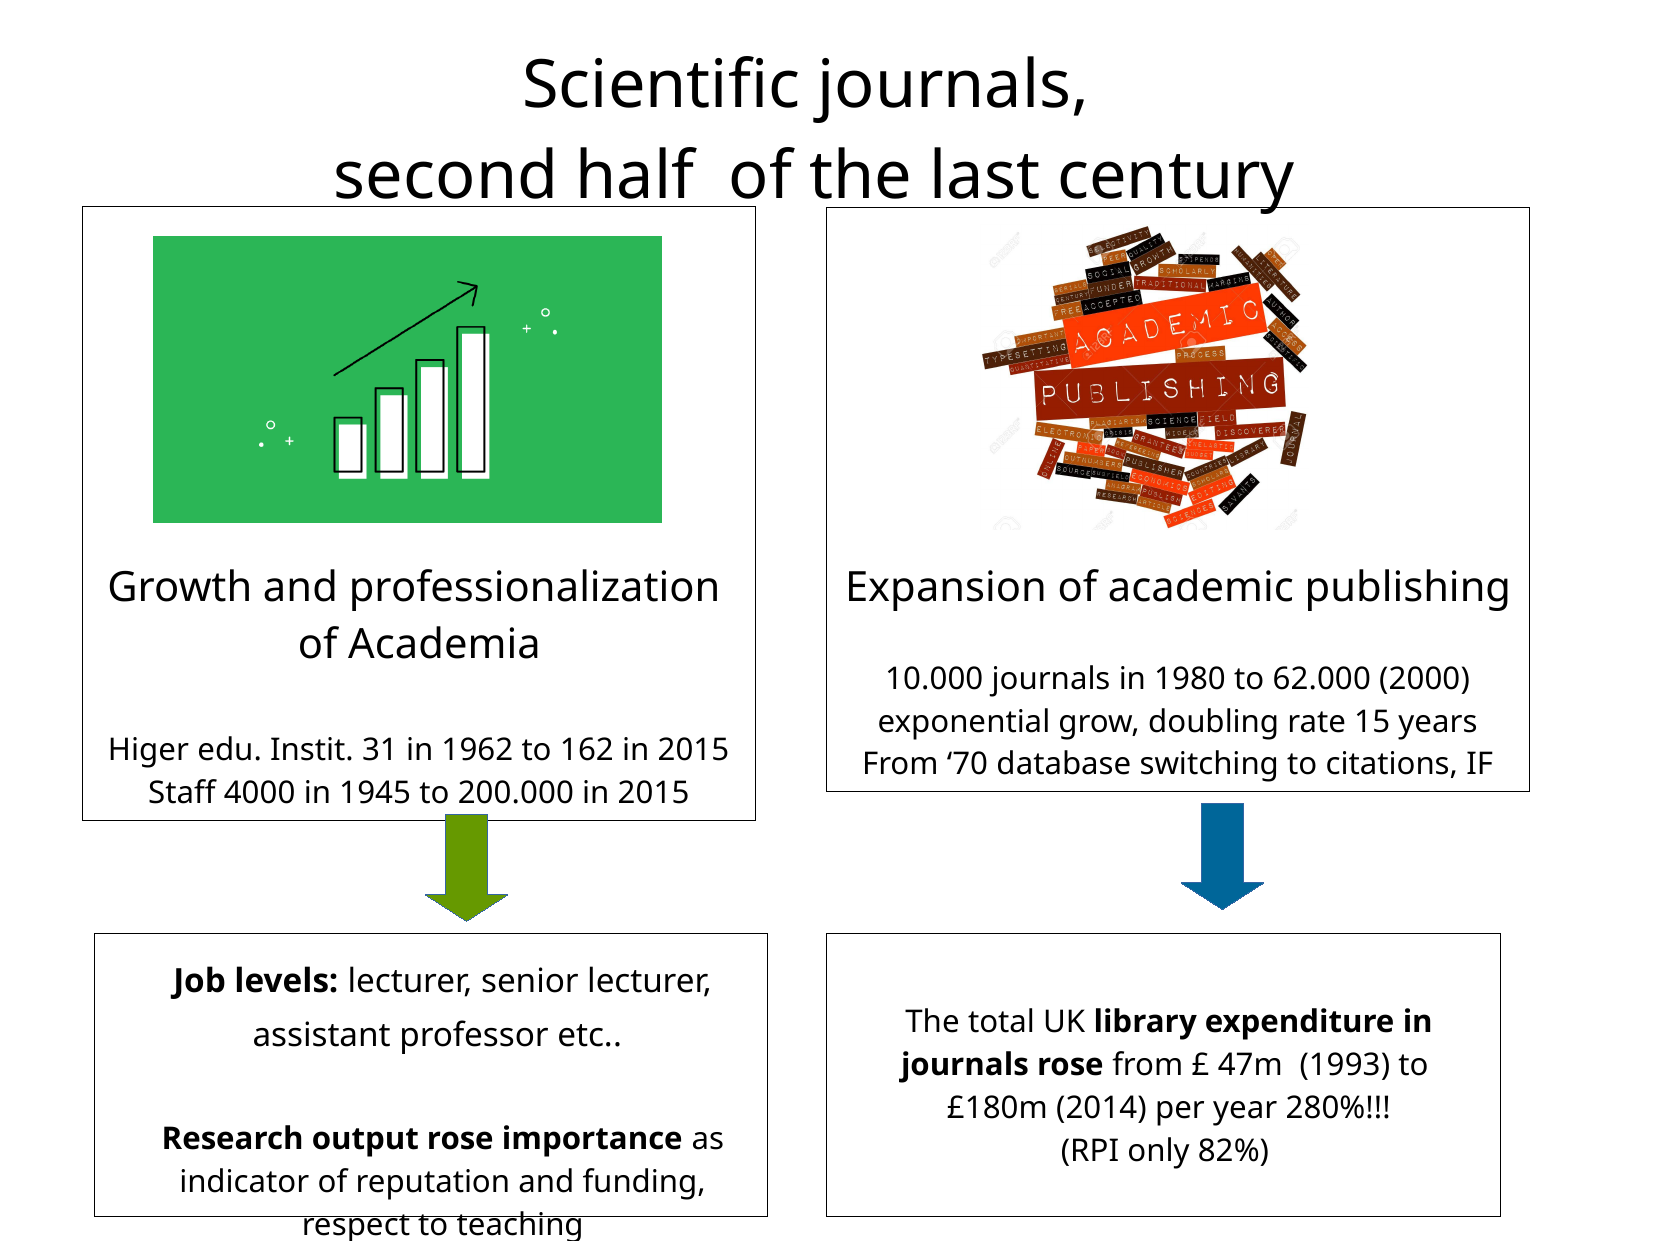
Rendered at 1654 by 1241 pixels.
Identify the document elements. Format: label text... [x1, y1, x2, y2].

text_box Growth and professionalization of Academia Higer edu. Instit. 31 in 1962 to 162 in 2015 Staff 4000 in 1945 to 200.000 in 2015 [82, 206, 756, 792]
text_box Expansion of academic publishing 10.000 journals in 1980 to 62.000 (2000) exponential grow, doubling rate 15 years From ‘70 database switching to citations, IF [826, 207, 1530, 788]
text_box Job levels: lecturer, senior lecturer, assistant professor etc.. Research output rose importance as indicator of reputation and funding, respect to teaching [135, 949, 751, 1241]
text_box [826, 933, 1501, 1217]
picture [980, 224, 1309, 531]
text_box [425, 814, 508, 922]
text_box The total UK library expenditure in journals rose from £ 47m (1993) to £180m (2014) per year 280%!!! (RPI only 82%) [862, 992, 1477, 1170]
text_box Scientific journals, second half of the last century [11, 29, 1619, 209]
text_box [94, 933, 768, 1217]
text_box [1181, 803, 1264, 910]
